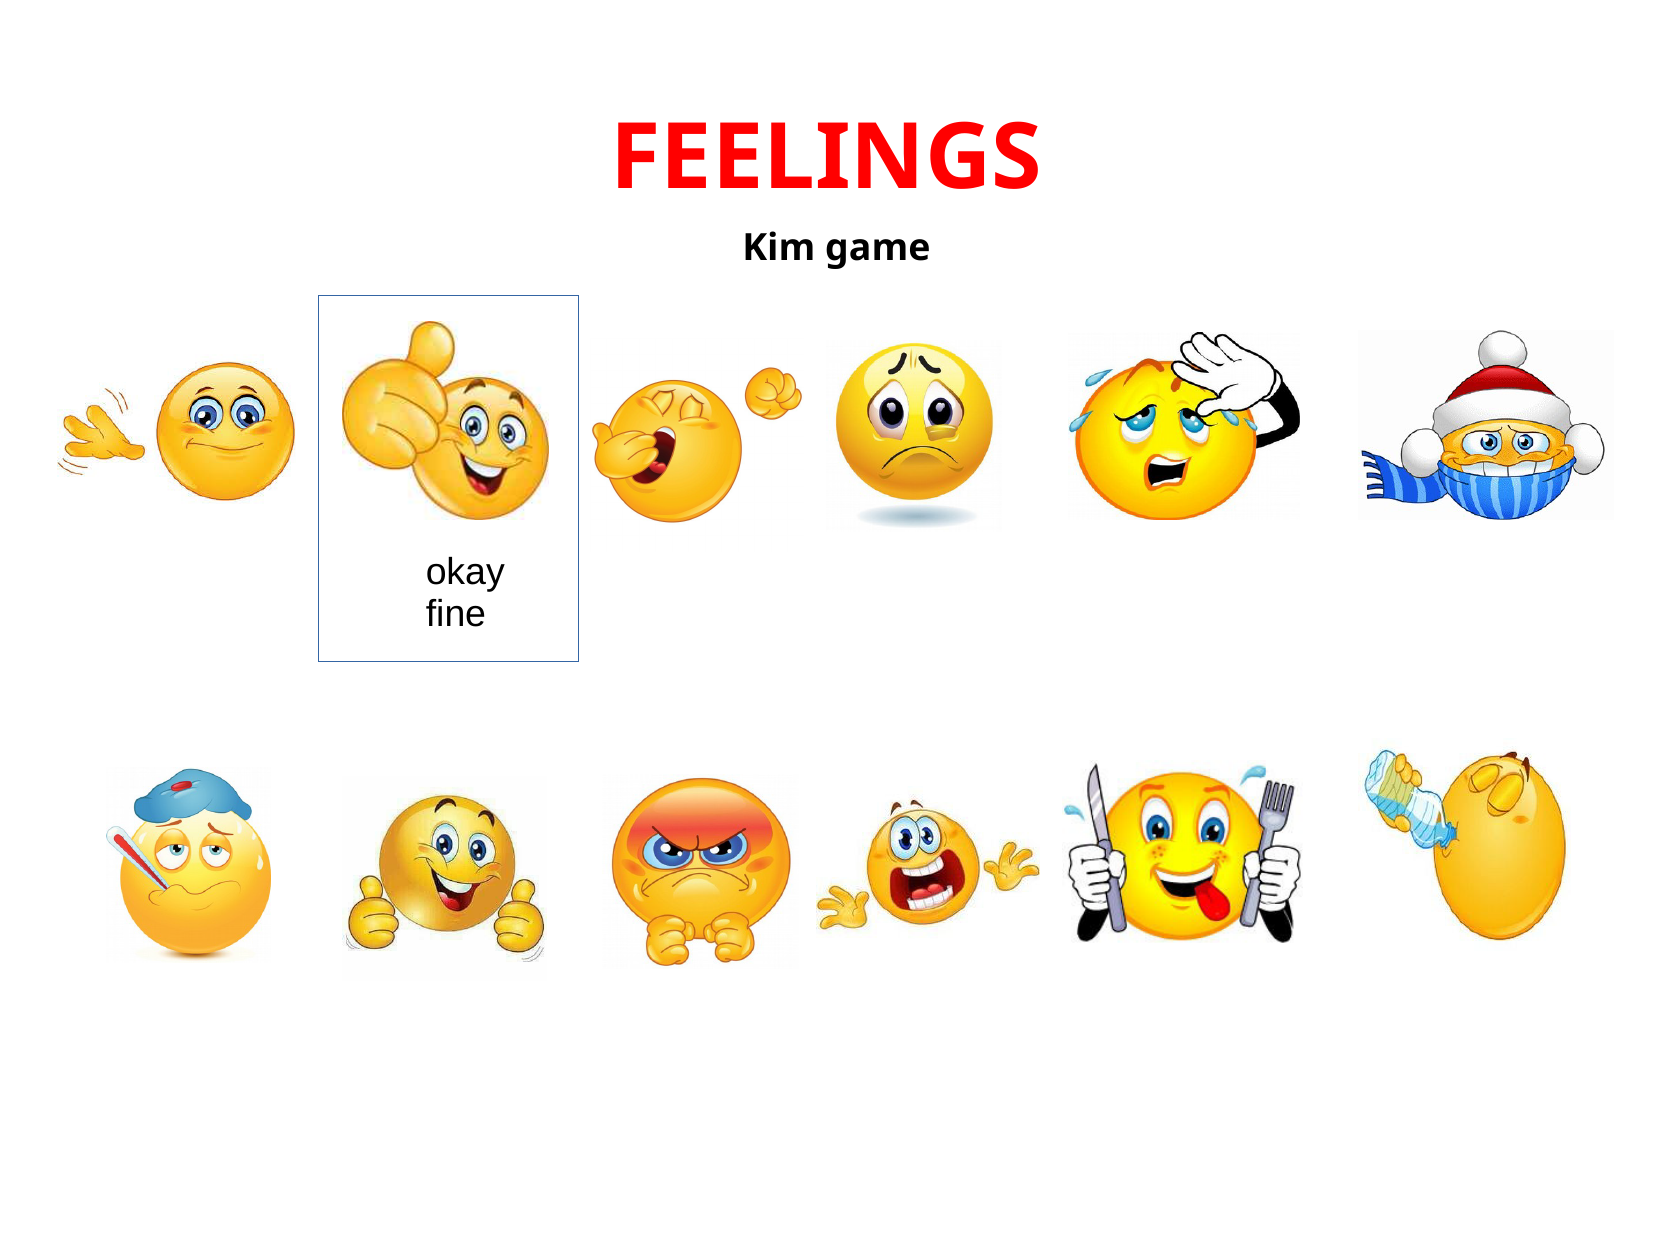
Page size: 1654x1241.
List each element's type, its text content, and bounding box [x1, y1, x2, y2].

picture [1358, 738, 1571, 951]
picture [1062, 760, 1304, 945]
text_box Kim game [649, 212, 1087, 274]
picture [816, 786, 1040, 945]
picture [342, 321, 549, 520]
picture [106, 767, 271, 963]
picture [826, 340, 1002, 532]
picture [1358, 330, 1614, 520]
picture [590, 338, 804, 552]
title FEELINGS [82, 49, 1571, 257]
picture [1068, 332, 1300, 520]
picture [57, 354, 296, 508]
text_box okay fine [411, 543, 520, 643]
picture [602, 774, 799, 969]
picture [342, 776, 547, 981]
